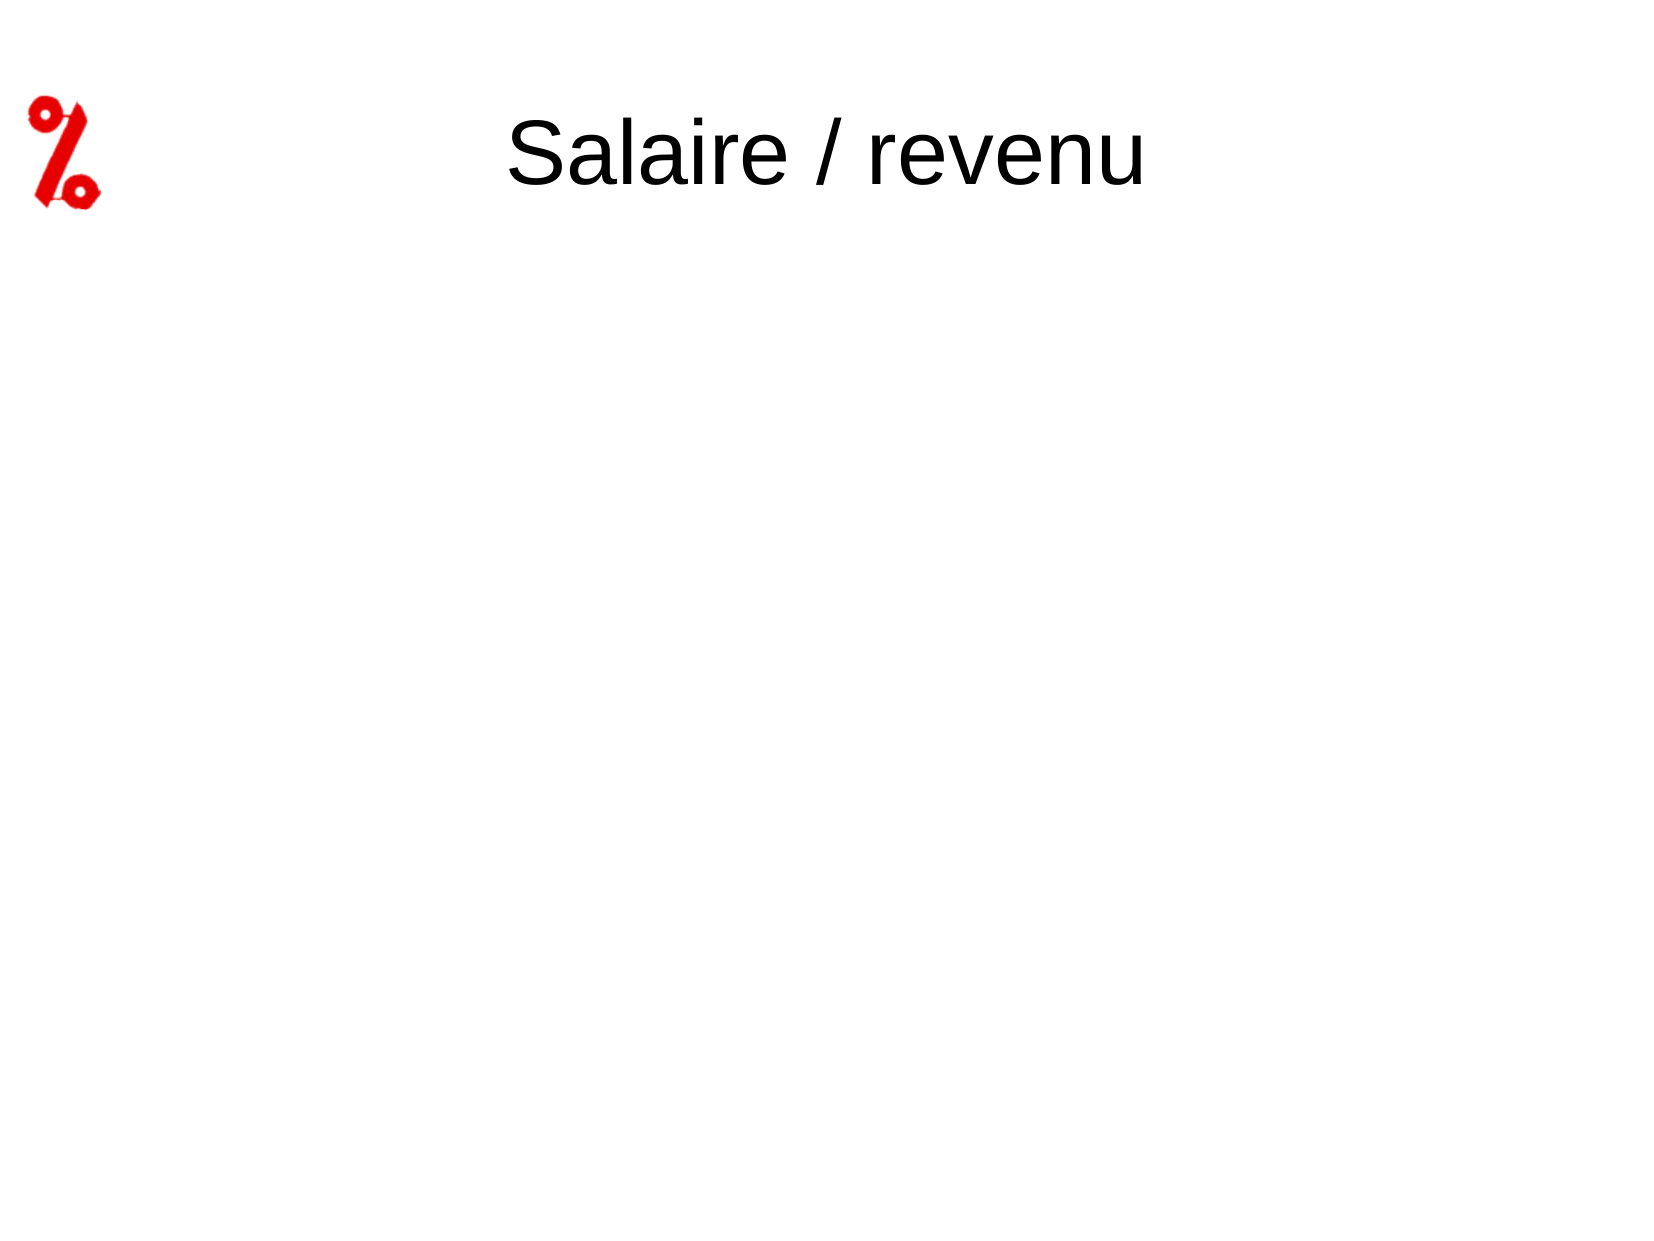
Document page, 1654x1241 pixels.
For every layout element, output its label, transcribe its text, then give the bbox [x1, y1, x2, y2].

title Salaire / revenu [82, 49, 1571, 257]
picture [0, 88, 82, 219]
